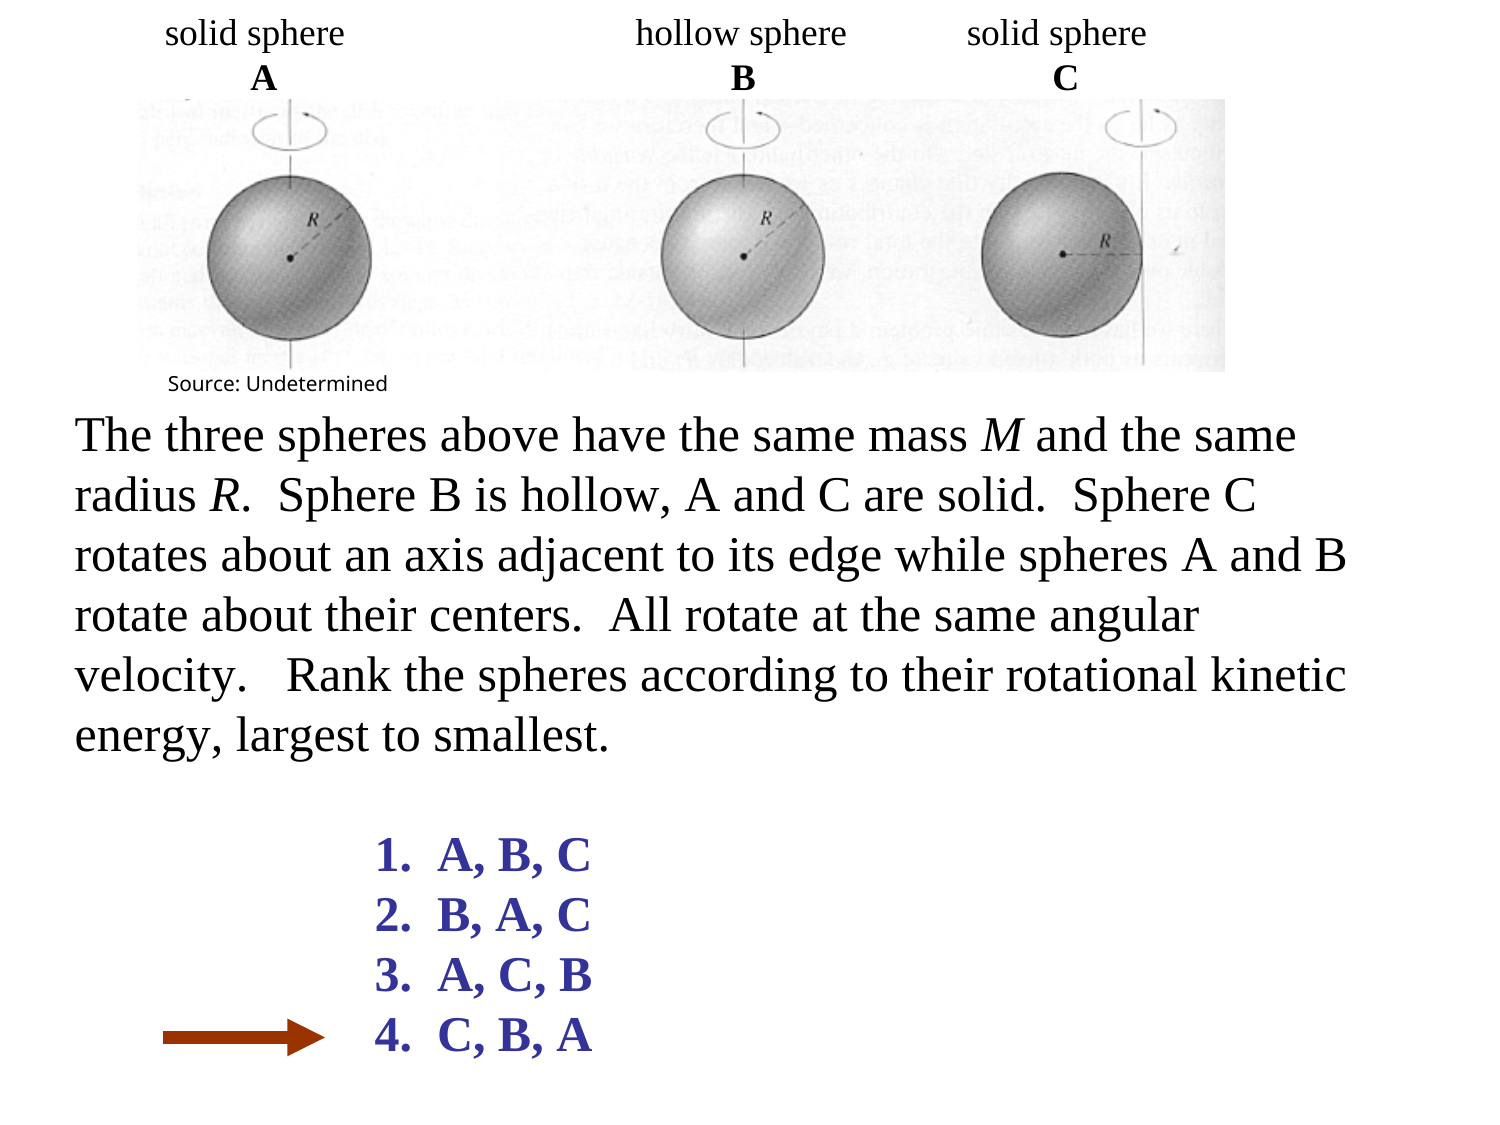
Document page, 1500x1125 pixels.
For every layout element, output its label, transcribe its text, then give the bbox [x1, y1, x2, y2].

text_box hollow sphere B [620, 0, 863, 106]
text_box The three spheres above have the same mass M and the same radius R. Sphere B is hollow, A and C are solid. Sphere C rotates about an axis adjacent to its edge while spheres A and B rotate about their centers. All rotate at the same angular velocity. Rank the spheres according to their rotational kinetic energy, largest to smallest. 1. A, B, C 2. B, A, C 3. A, C, B 4. C, B, A [59, 394, 1388, 1125]
text_box solid sphere A [150, 0, 361, 106]
text_box solid sphere C [952, 0, 1163, 106]
text_box Source: Undetermined [153, 362, 404, 403]
picture [137, 99, 1225, 372]
